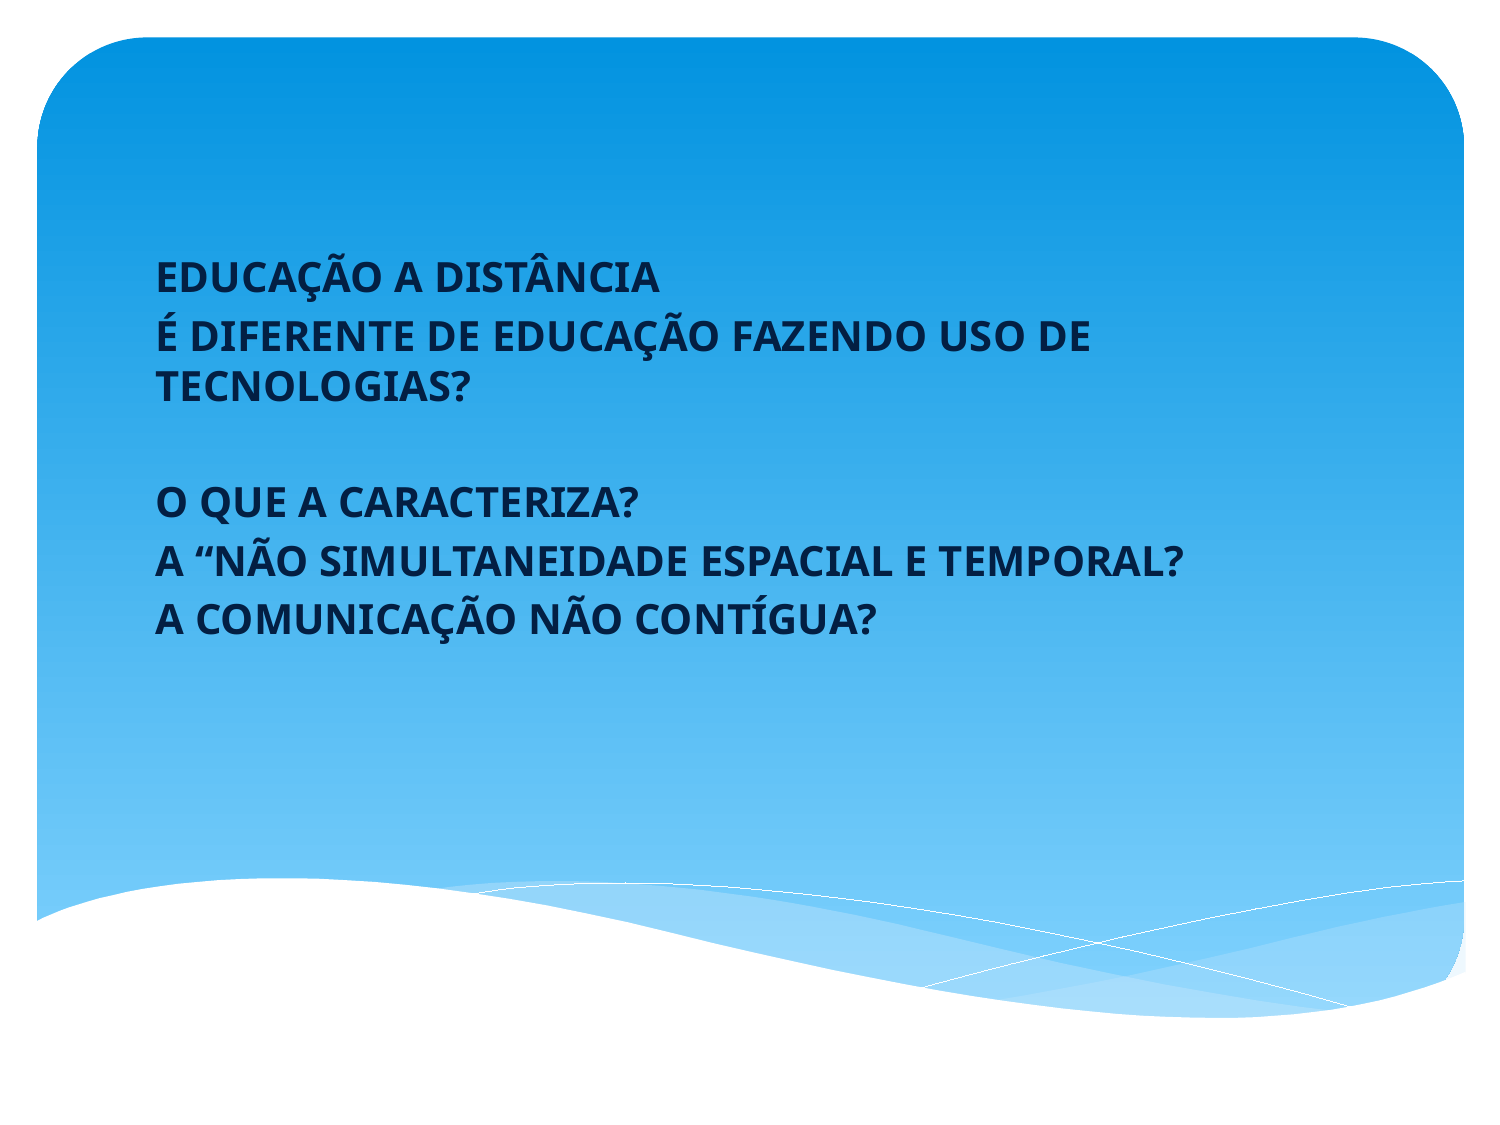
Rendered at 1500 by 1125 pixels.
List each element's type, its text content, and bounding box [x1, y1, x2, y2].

subtitle EDUCAÇÃO A DISTÂNCIA É DIFERENTE DE EDUCAÇÃO FAZENDO USO DE TECNOLOGIAS? O QUE A CARACTERIZA? A “NÃO SIMULTANEIDADE ESPACIAL E TEMPORAL? A COMUNICAÇÃO NÃO CONTÍGUA? [140, 243, 1372, 973]
